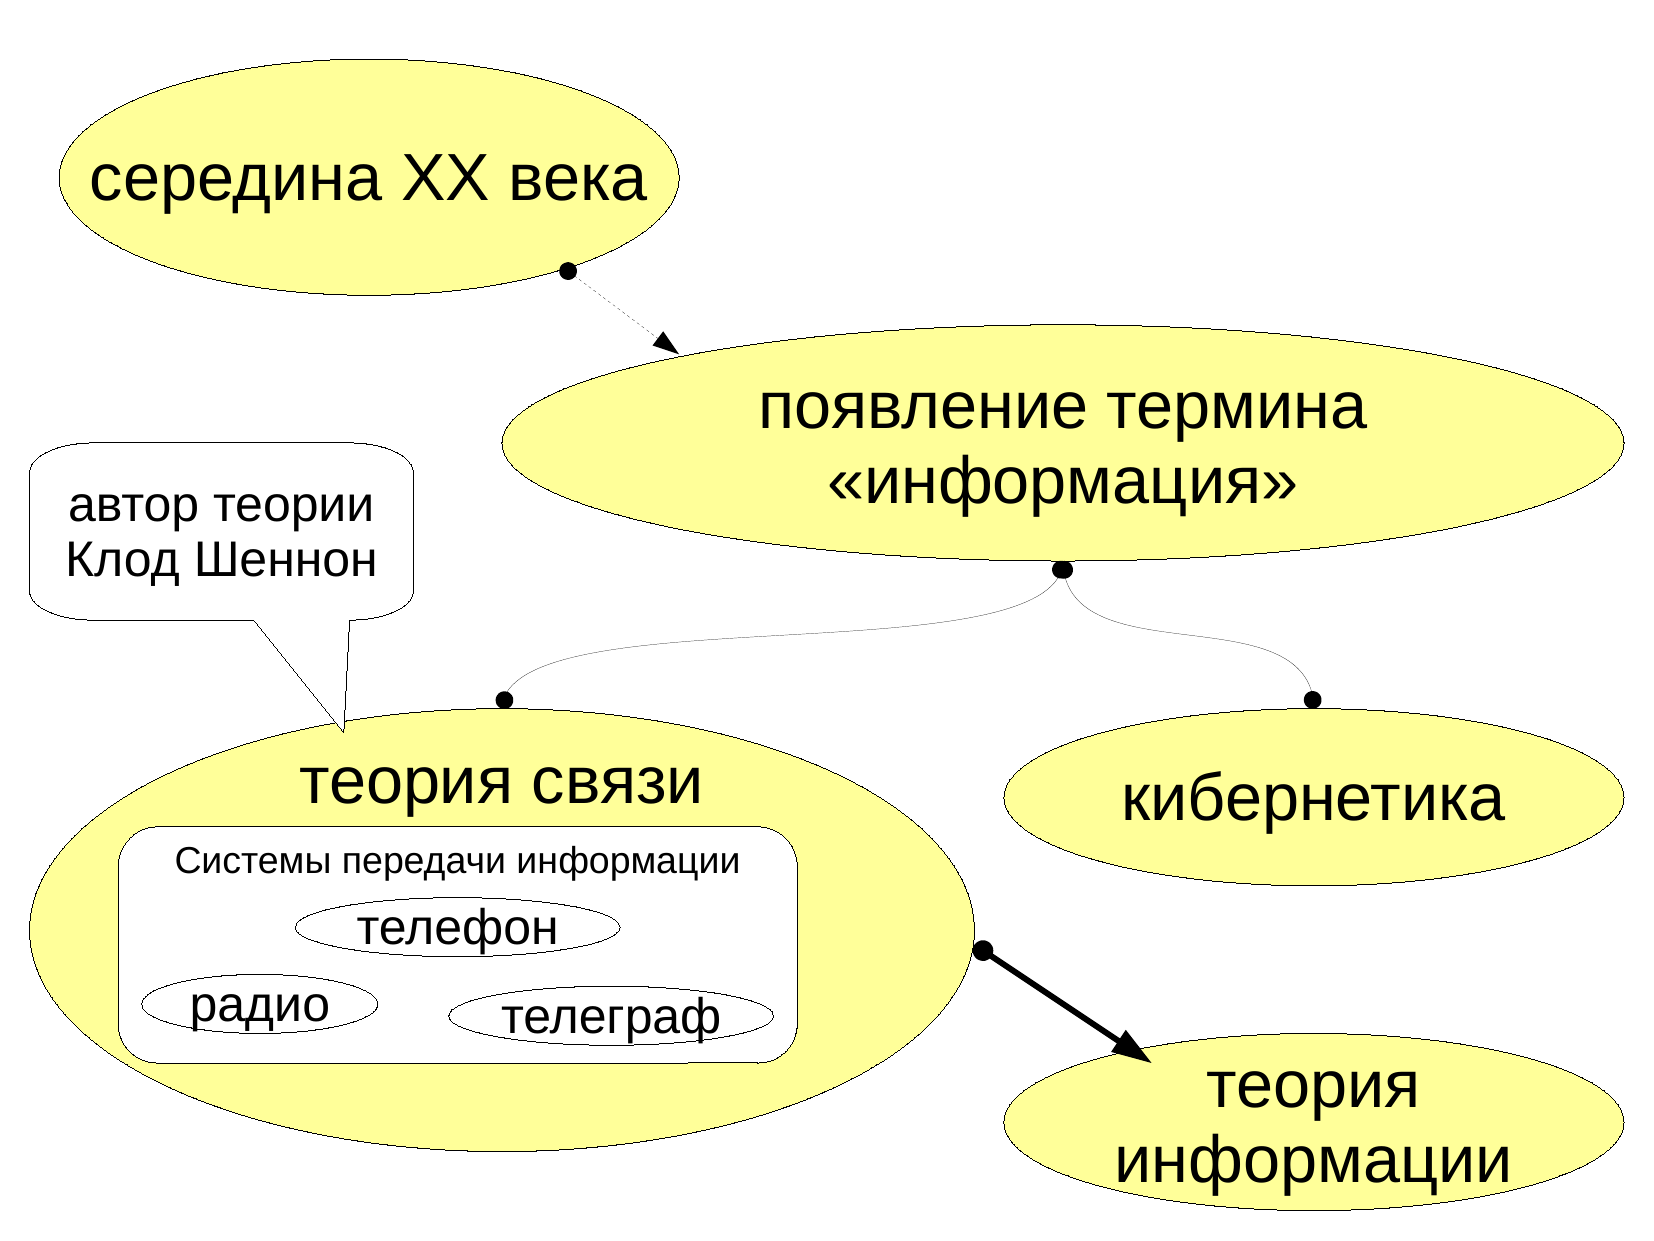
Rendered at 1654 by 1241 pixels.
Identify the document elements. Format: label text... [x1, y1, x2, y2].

text_box появление термина «информация» [501, 324, 1625, 562]
text_box середина XX века [59, 59, 680, 296]
text_box Системы передачи информации [118, 826, 798, 1064]
text_box телеграф [687, 1009, 698, 1030]
text_box телеграф [703, 1010, 714, 1030]
text_box теория связи [29, 708, 975, 1152]
text_box радио [197, 998, 210, 1018]
text_box автор теории Клод Шеннон [29, 442, 414, 733]
text_box радио [141, 974, 378, 1034]
text_box кибернетика [1003, 708, 1625, 886]
text_box [88, 88, 162, 126]
text_box теория информации [1003, 1033, 1625, 1211]
text_box телефон [295, 897, 621, 957]
text_box [576, 88, 621, 107]
text_box телеграф [448, 986, 774, 1046]
